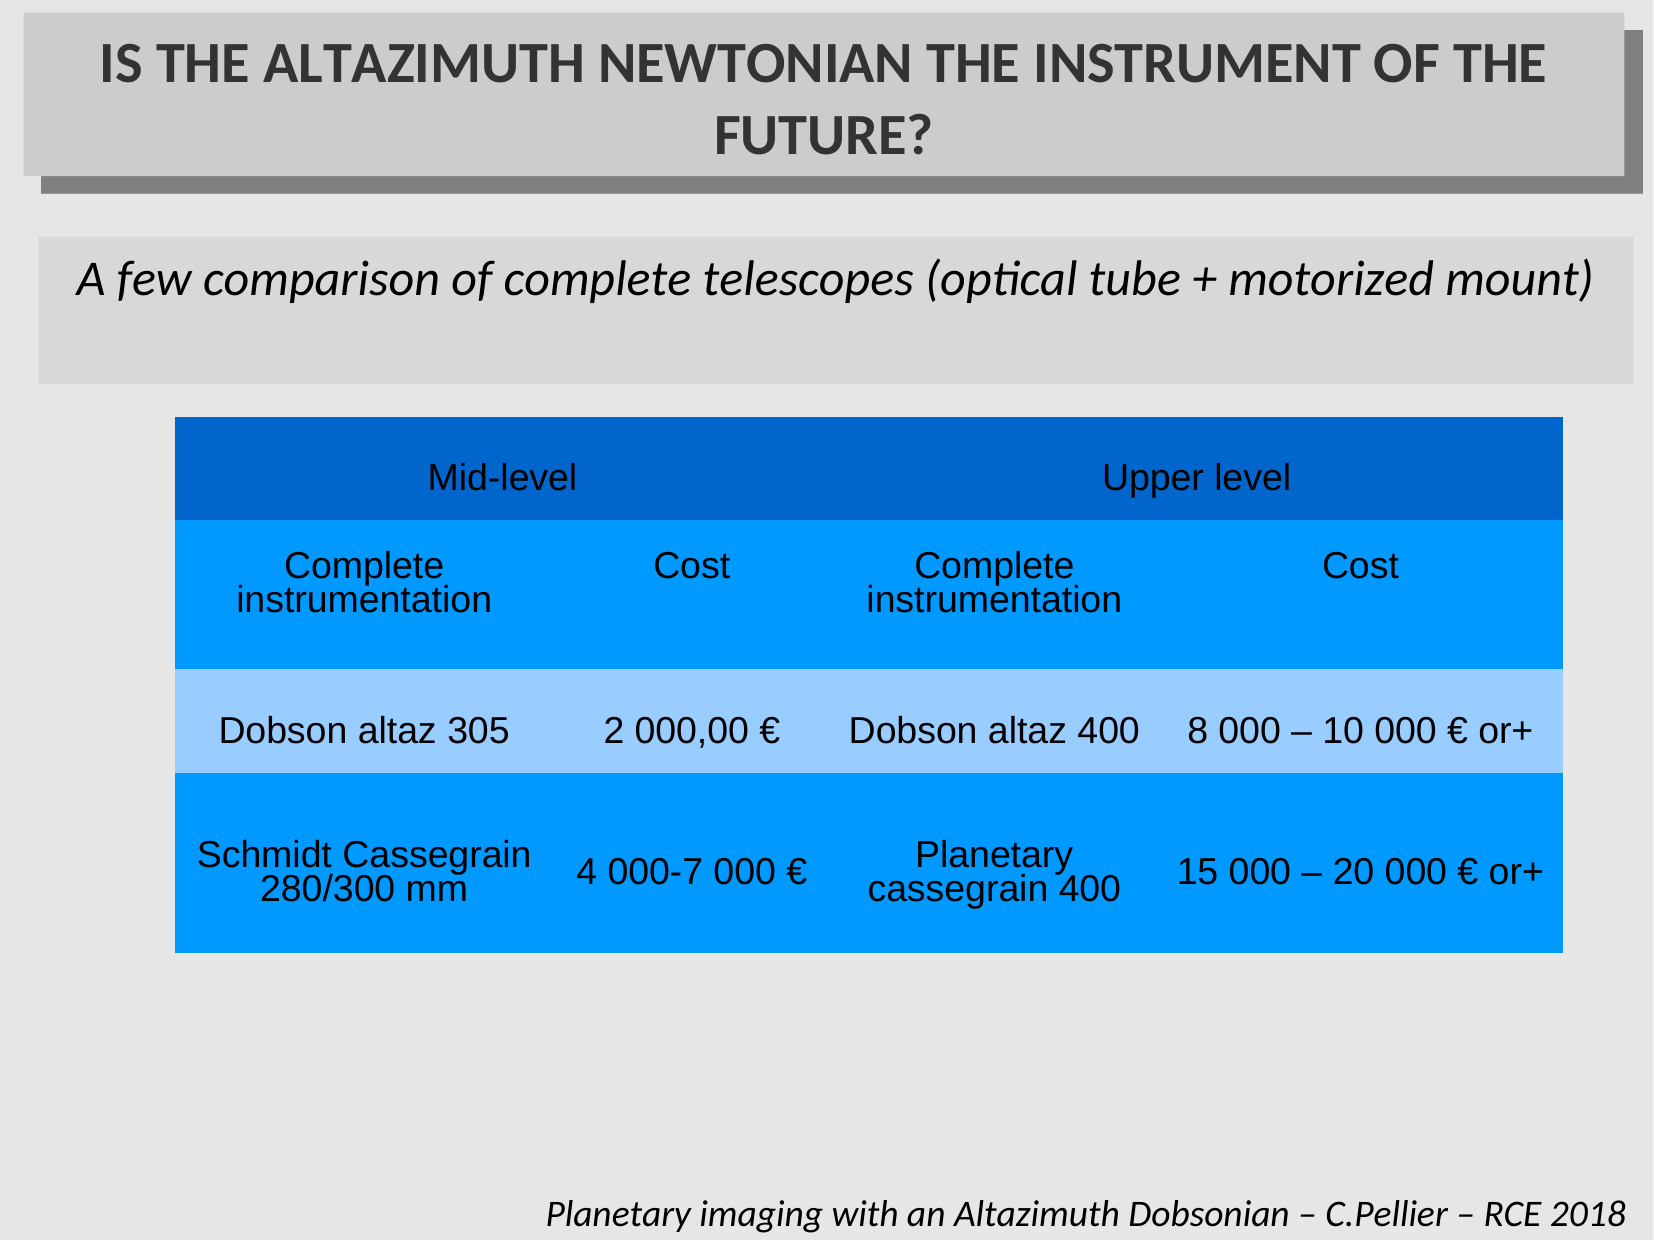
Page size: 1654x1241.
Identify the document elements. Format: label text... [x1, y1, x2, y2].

table_header Mid-level [175, 417, 830, 520]
table_cell Complete instrumentation [830, 520, 1158, 669]
table_cell Complete instrumentation [175, 520, 553, 669]
table_cell 2 000,00 € [553, 669, 830, 773]
table_cell Planetary cassegrain 400 [830, 773, 1158, 953]
text_box IS THE ALTAZIMUTH NEWTONIAN THE INSTRUMENT OF THE FUTURE? [23, 12, 1625, 177]
table_cell 4 000-7 000 € [553, 773, 830, 953]
table_header Upper level [830, 417, 1563, 520]
table_cell Cost [553, 520, 830, 669]
text_box A few comparison of complete telescopes (optical tube + motorized mount) [38, 236, 1634, 384]
table_cell Cost [1158, 520, 1563, 669]
table_cell 8 000 – 10 000 € or+ [1158, 669, 1563, 773]
table_cell Schmidt Cassegrain 280/300 mm [175, 773, 553, 953]
table_cell Dobson altaz 305 [175, 669, 553, 773]
text_box Planetary imaging with an Altazimuth Dobsonian – C.Pellier – RCE 2018 [430, 1180, 1642, 1241]
table_cell Dobson altaz 400 [830, 669, 1158, 773]
table_cell 15 000 – 20 000 € or+ [1158, 773, 1563, 953]
